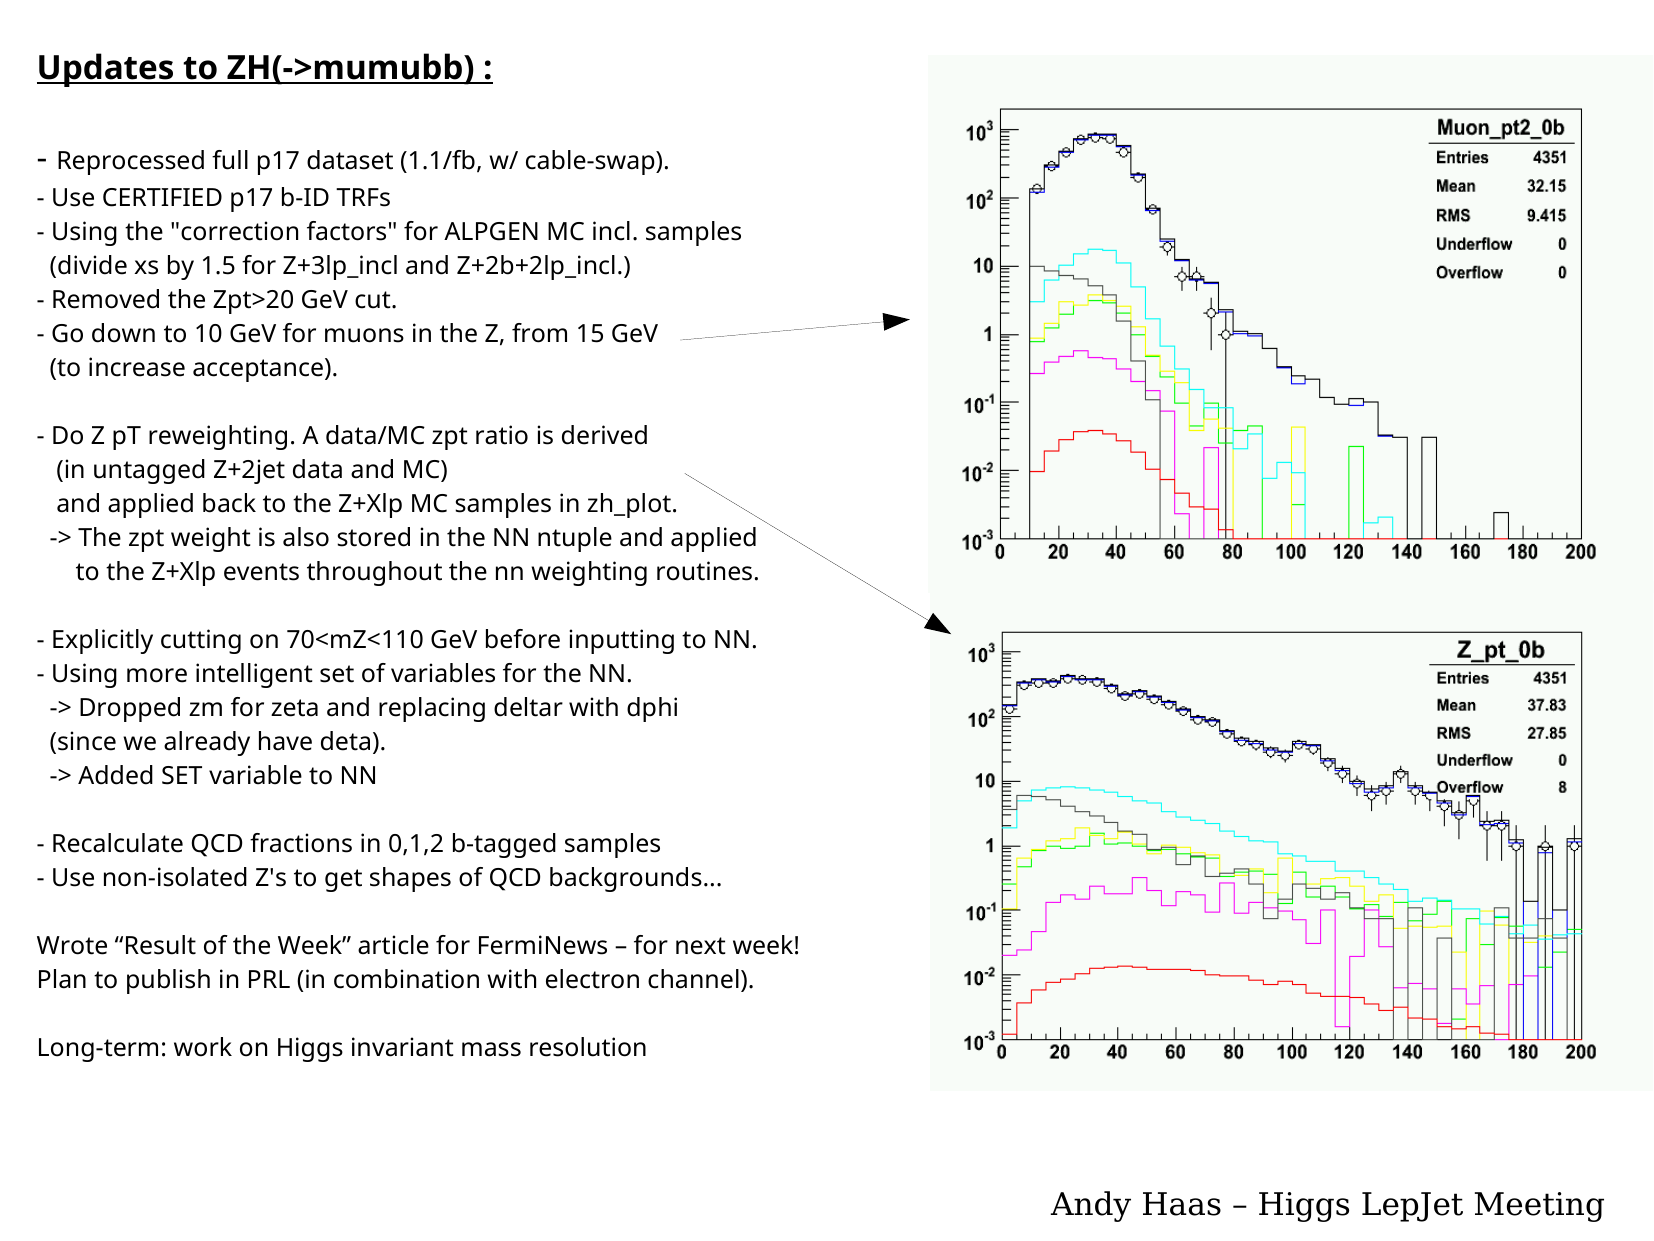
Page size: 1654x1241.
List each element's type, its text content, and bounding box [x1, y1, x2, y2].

text_box Updates to ZH(->mumubb) : - Reprocessed full p17 dataset (1.1/fb, w/ cable-swap). - Use CERTIFIED p17 b-ID TRFs - Using the "correction factors" for ALPGEN MC incl. samples (divide xs by 1.5 for Z+3lp_incl and Z+2b+2lp_incl.) - Removed the Zpt>20 GeV cut. - Go down to 10 GeV for muons in the Z, from 15 GeV (to increase acceptance). - Do Z pT reweighting. A data/MC zpt ratio is derived (in untagged Z+2jet data and MC) and applied back to the Z+Xlp MC samples in zh_plot. -> The zpt weight is also stored in the NN ntuple and applied to the Z+Xlp events throughout the nn weighting routines. - Explicitly cutting on 70<mZ<110 GeV before inputting to NN. - Using more intelligent set of variables for the NN. -> Dropped zm for zeta and replacing deltar with dphi (since we already have deta). -> Added SET variable to NN - Recalculate QCD fractions in 0,1,2 b-tagged samples - Use non-isolated Z's to get shapes of QCD backgrounds... Wrote “Result of the Week” article for FermiNews – for next week! Plan to publish in PRL (in combination with electron channel). Long-term: work on Higgs invariant mass resolution [36, 43, 977, 1094]
picture [977, 55, 1654, 1091]
